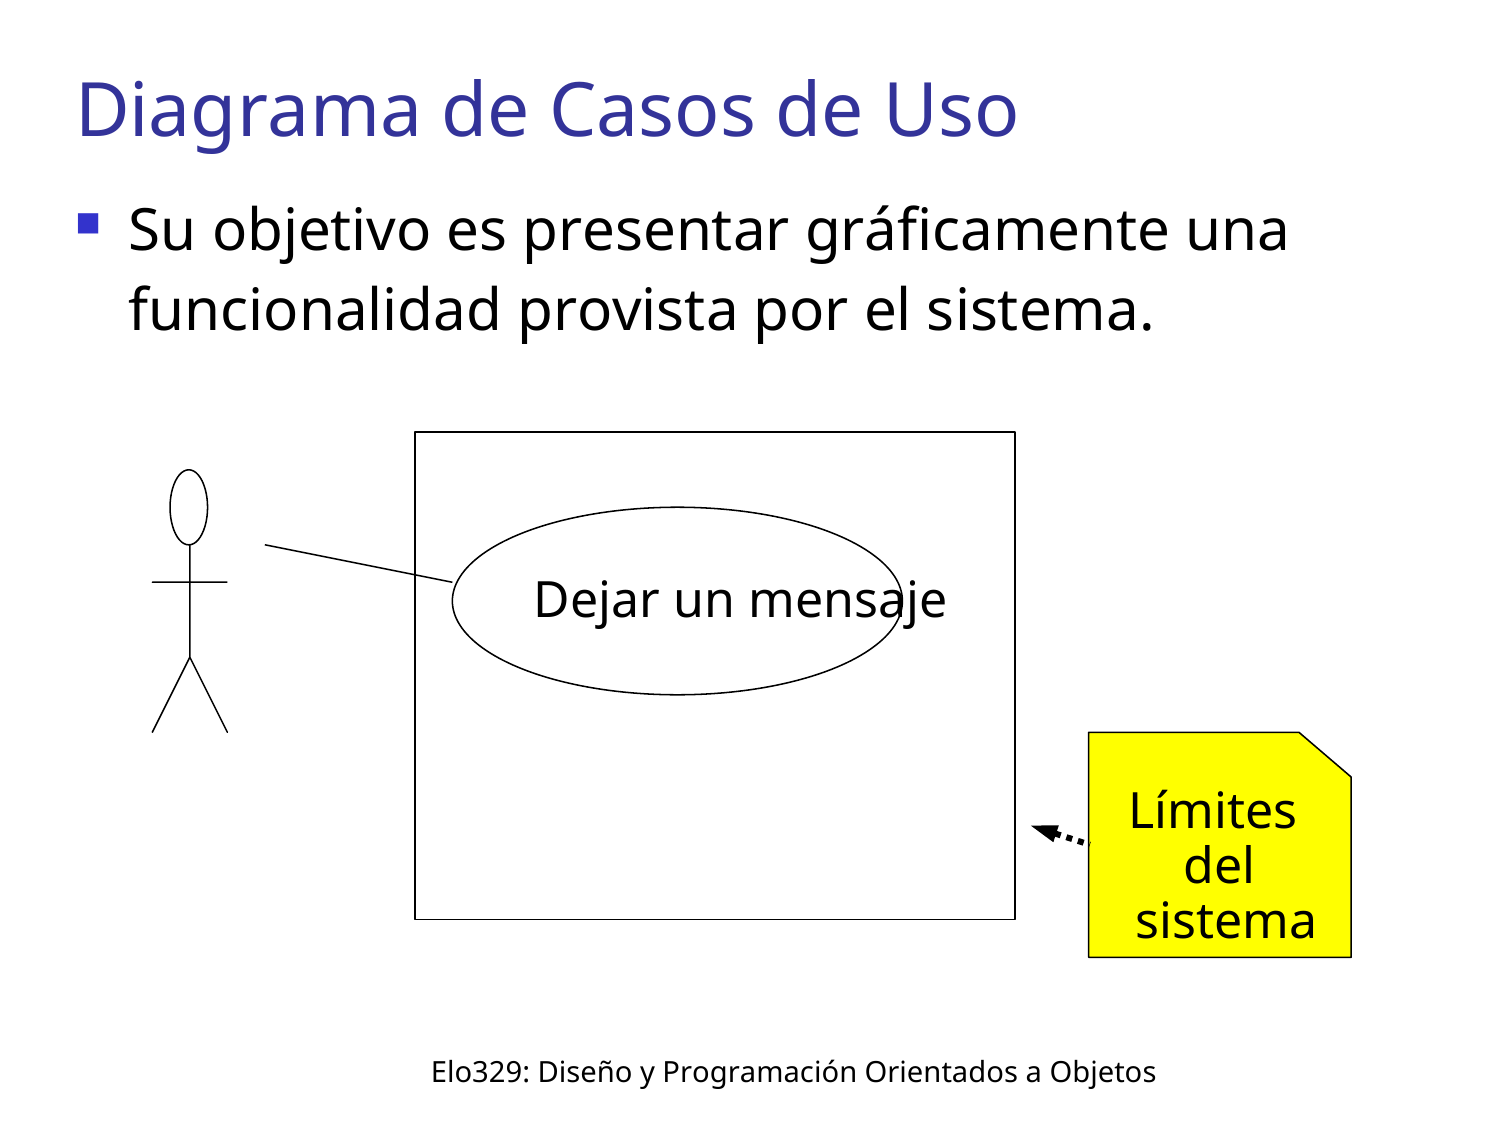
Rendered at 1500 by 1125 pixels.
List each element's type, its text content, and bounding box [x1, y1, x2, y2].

text_box Límites del sistema [1088, 732, 1352, 958]
list Su objetivo es presentar gráficamente una funcionalidad provista por el sistema. [75, 187, 1446, 1051]
title Diagrama de Casos de Uso [75, 25, 1449, 188]
text_box Dejar un mensaje [452, 507, 903, 695]
